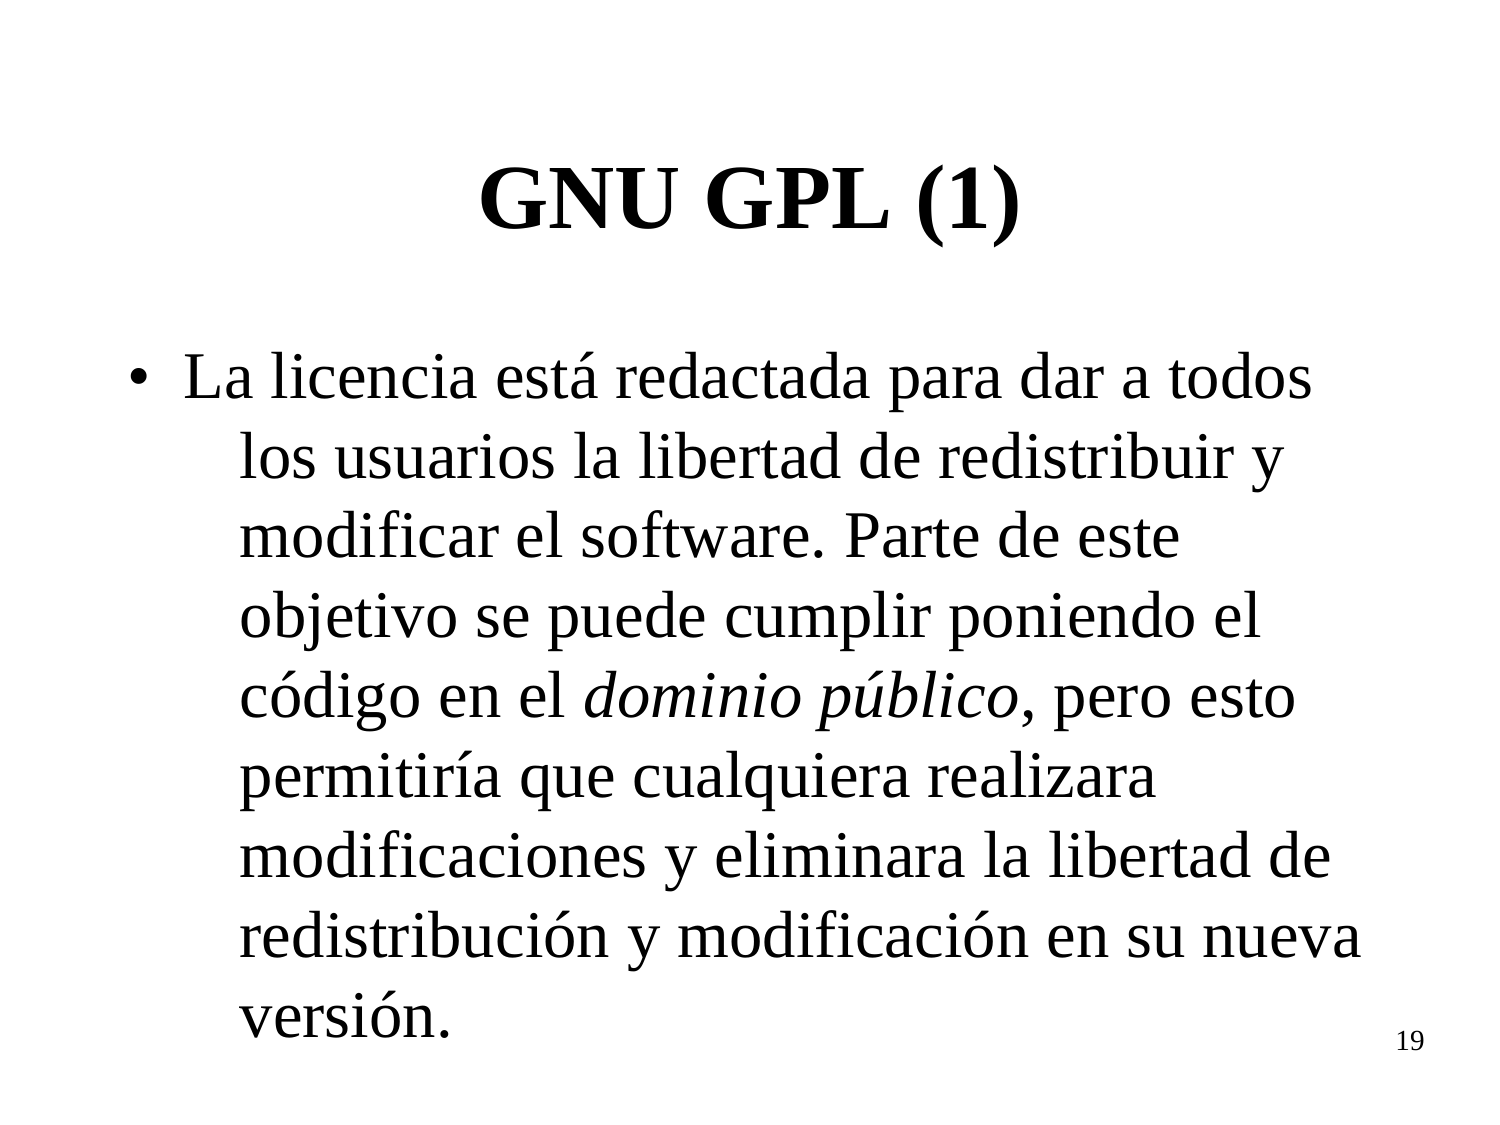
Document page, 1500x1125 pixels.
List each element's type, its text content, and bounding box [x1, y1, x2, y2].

list La licencia está redactada para dar a todos los usuarios la libertad de redistribuir y modificar el software. Parte de este objetivo se puede cumplir poniendo el código en el dominio público, pero esto permitiría que cualquiera realizara modificaciones y eliminara la libertad de redistribución y modificación en su nueva versión. [112, 324, 1388, 1000]
title GNU GPL (1) [112, 99, 1388, 288]
